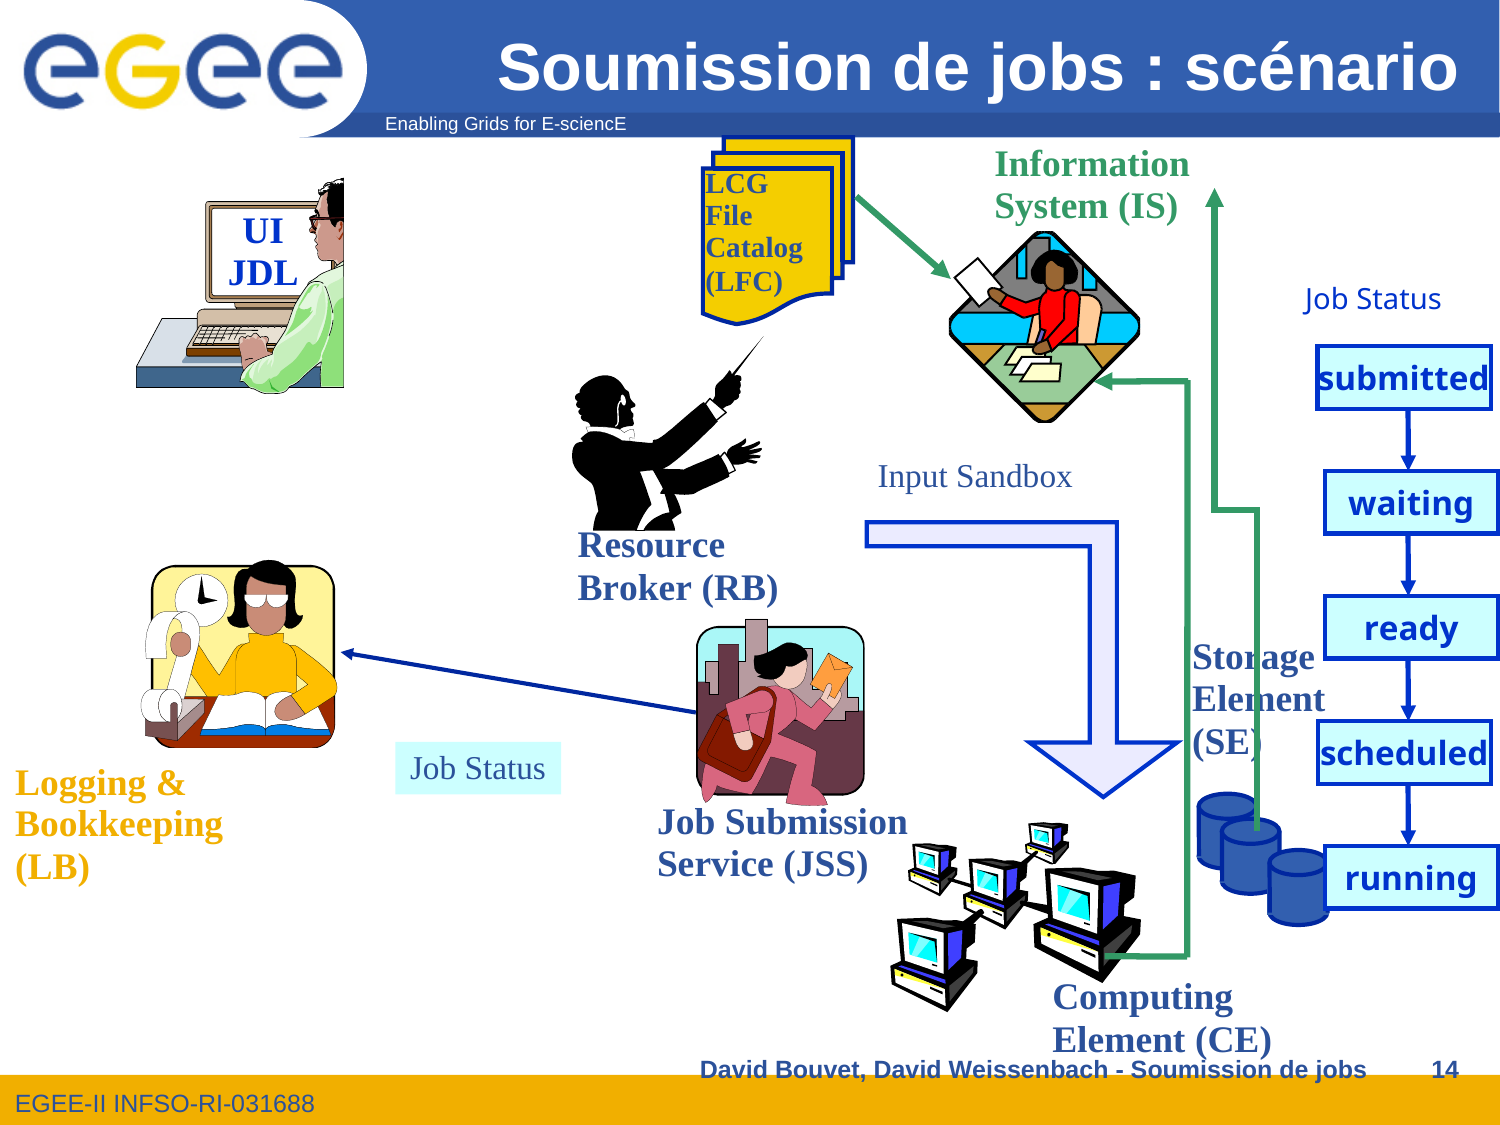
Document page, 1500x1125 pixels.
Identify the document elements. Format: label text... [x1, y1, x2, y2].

text_box Input Sandbox [862, 450, 1089, 503]
chart [948, 231, 1141, 423]
text_box Logging & Bookkeeping (LB)‏ [0, 753, 239, 896]
text_box Storage Element (SE)‏ [1260, 628, 1341, 771]
chart [140, 556, 341, 748]
text_box Job Status [1290, 271, 1500, 327]
chart [696, 618, 865, 792]
text_box running [1324, 846, 1498, 909]
text_box Resource Broker (RB)‏ [562, 516, 794, 617]
text_box Storage Element (SE)‏ [1177, 628, 1184, 771]
chart [136, 177, 344, 394]
text_box [713, 137, 853, 294]
text_box Job Submission Service (JSS)‏ [642, 792, 923, 894]
text_box Information System (IS)‏ [979, 135, 1215, 236]
text_box ready [1324, 596, 1498, 659]
text_box Computing Element (CE)‏ [1037, 968, 1288, 1069]
text_box scheduled [1317, 721, 1492, 784]
text_box LCG File Catalog (LFC)‏ [690, 159, 819, 307]
text_box Storage Element (SE)‏ [1191, 628, 1254, 771]
text_box [866, 522, 1178, 798]
title Soumission de jobs : scénario [369, 9, 1475, 126]
chart [571, 336, 764, 516]
text_box [1198, 793, 1328, 925]
text_box waiting [1324, 471, 1498, 534]
text_box [702, 307, 782, 325]
text_box UI JDL [213, 202, 314, 302]
picture [887, 818, 1141, 1019]
picture [18, 30, 349, 112]
text_box submitted [1317, 346, 1491, 409]
text_box Job Status [395, 741, 562, 795]
